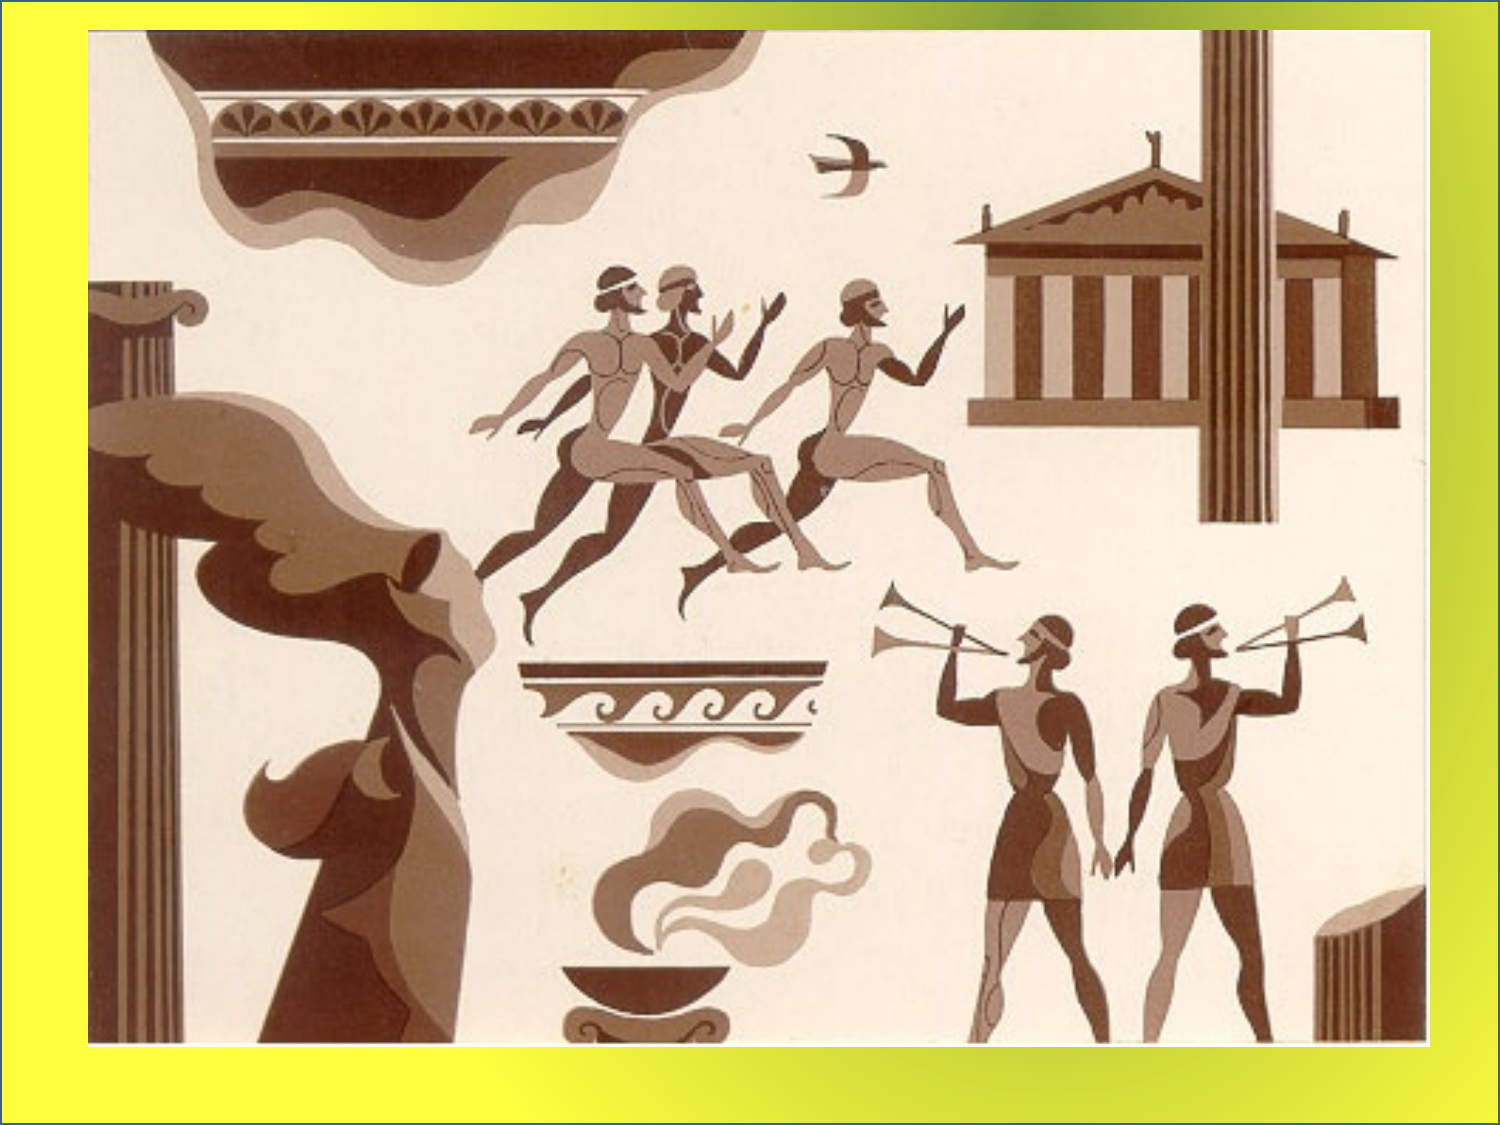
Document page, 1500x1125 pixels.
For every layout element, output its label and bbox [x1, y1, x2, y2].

text_box [0, 0, 1500, 1125]
picture [88, 30, 1430, 1047]
